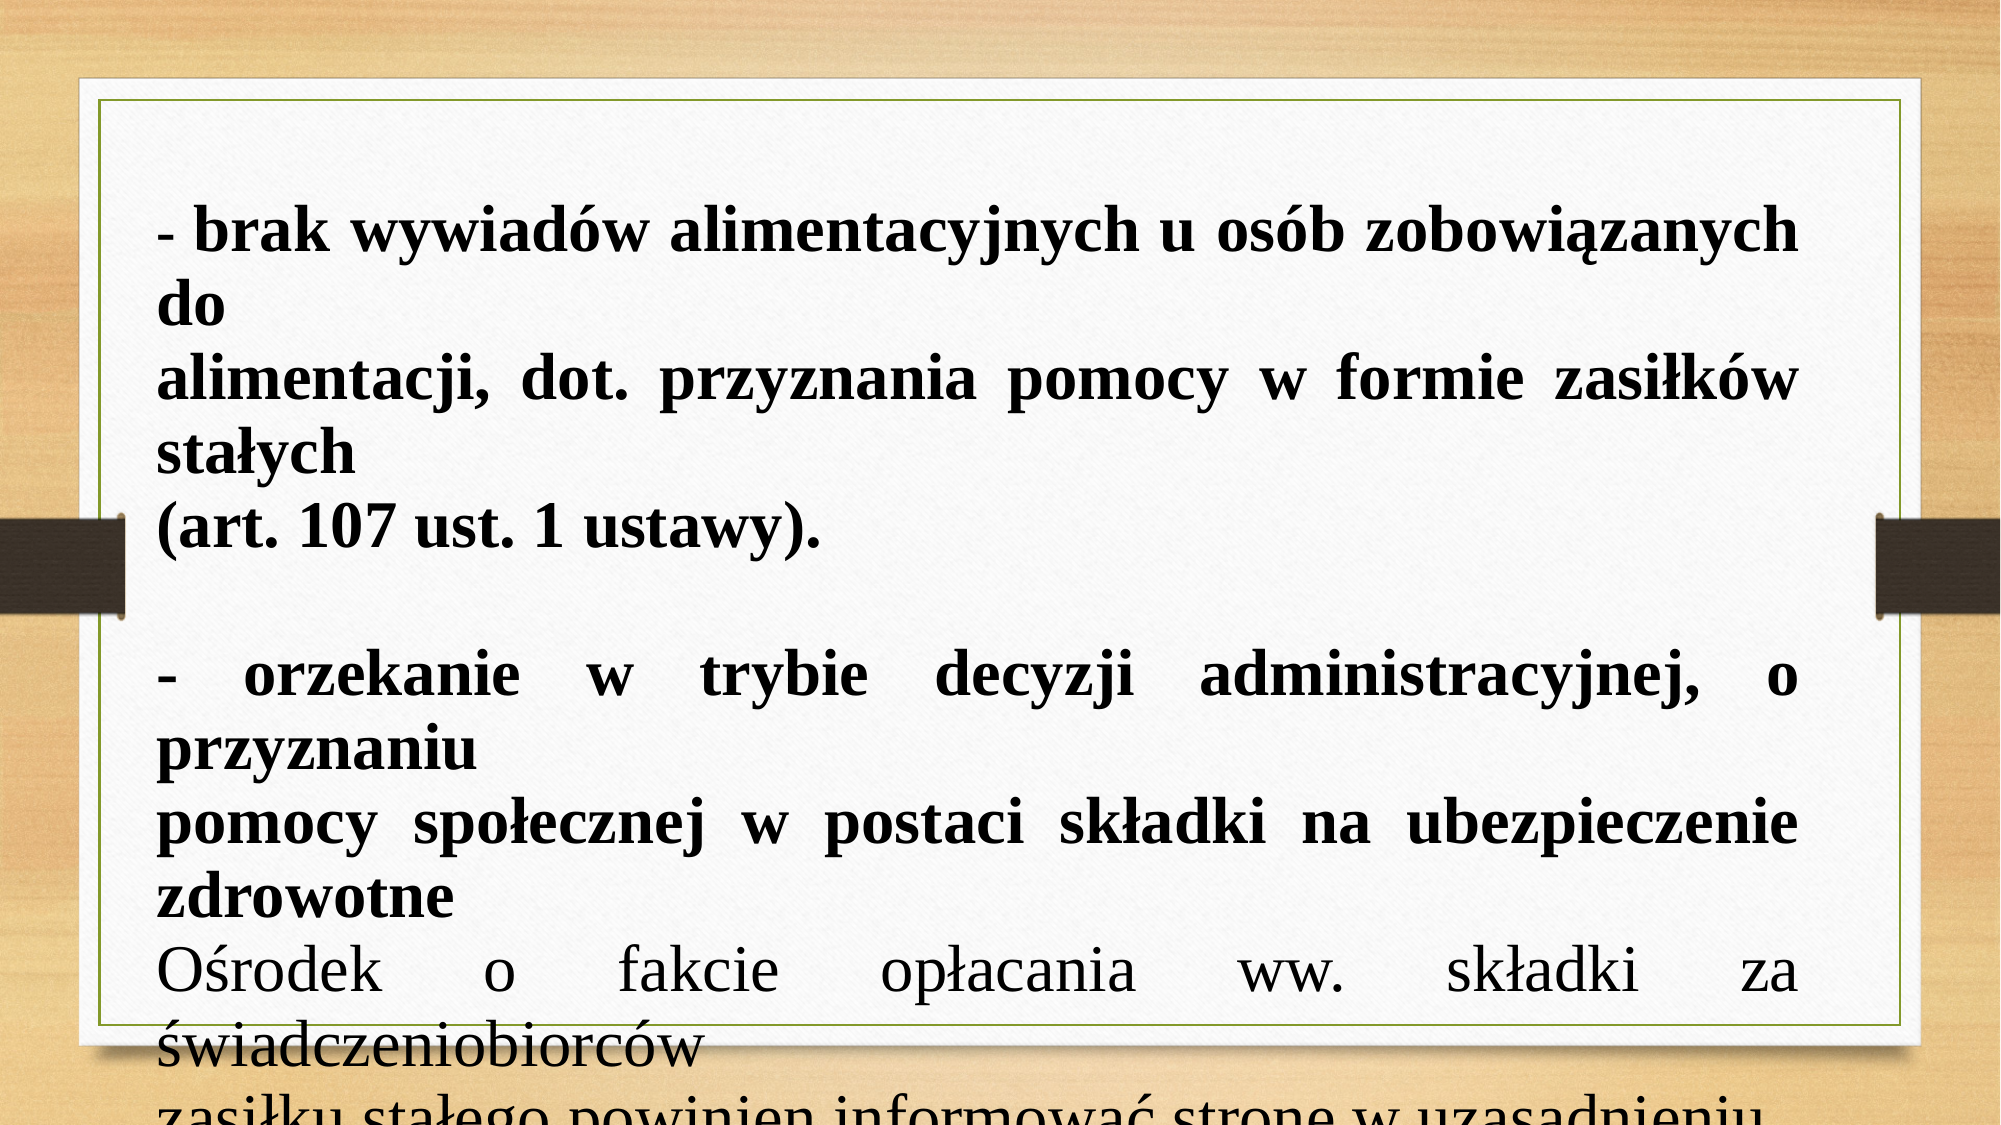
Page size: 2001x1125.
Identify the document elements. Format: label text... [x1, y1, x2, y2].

text_box - brak wywiadów alimentacyjnych u osób zobowiązanych do alimentacji, dot. przyznania pomocy w formie zasiłków stałych (art. 107 ust. 1 ustawy). - orzekanie w trybie decyzji administracyjnej, o przyznaniu pomocy społecznej w postaci składki na ubezpieczenie zdrowotne Ośrodek o fakcie opłacania ww. składki za świadczeniobiorców zasiłku stałego powinien informować stronę w uzasadnieniu decyzji orzekającej o przyznaniu zasiłku stałego. [141, 184, 1831, 941]
